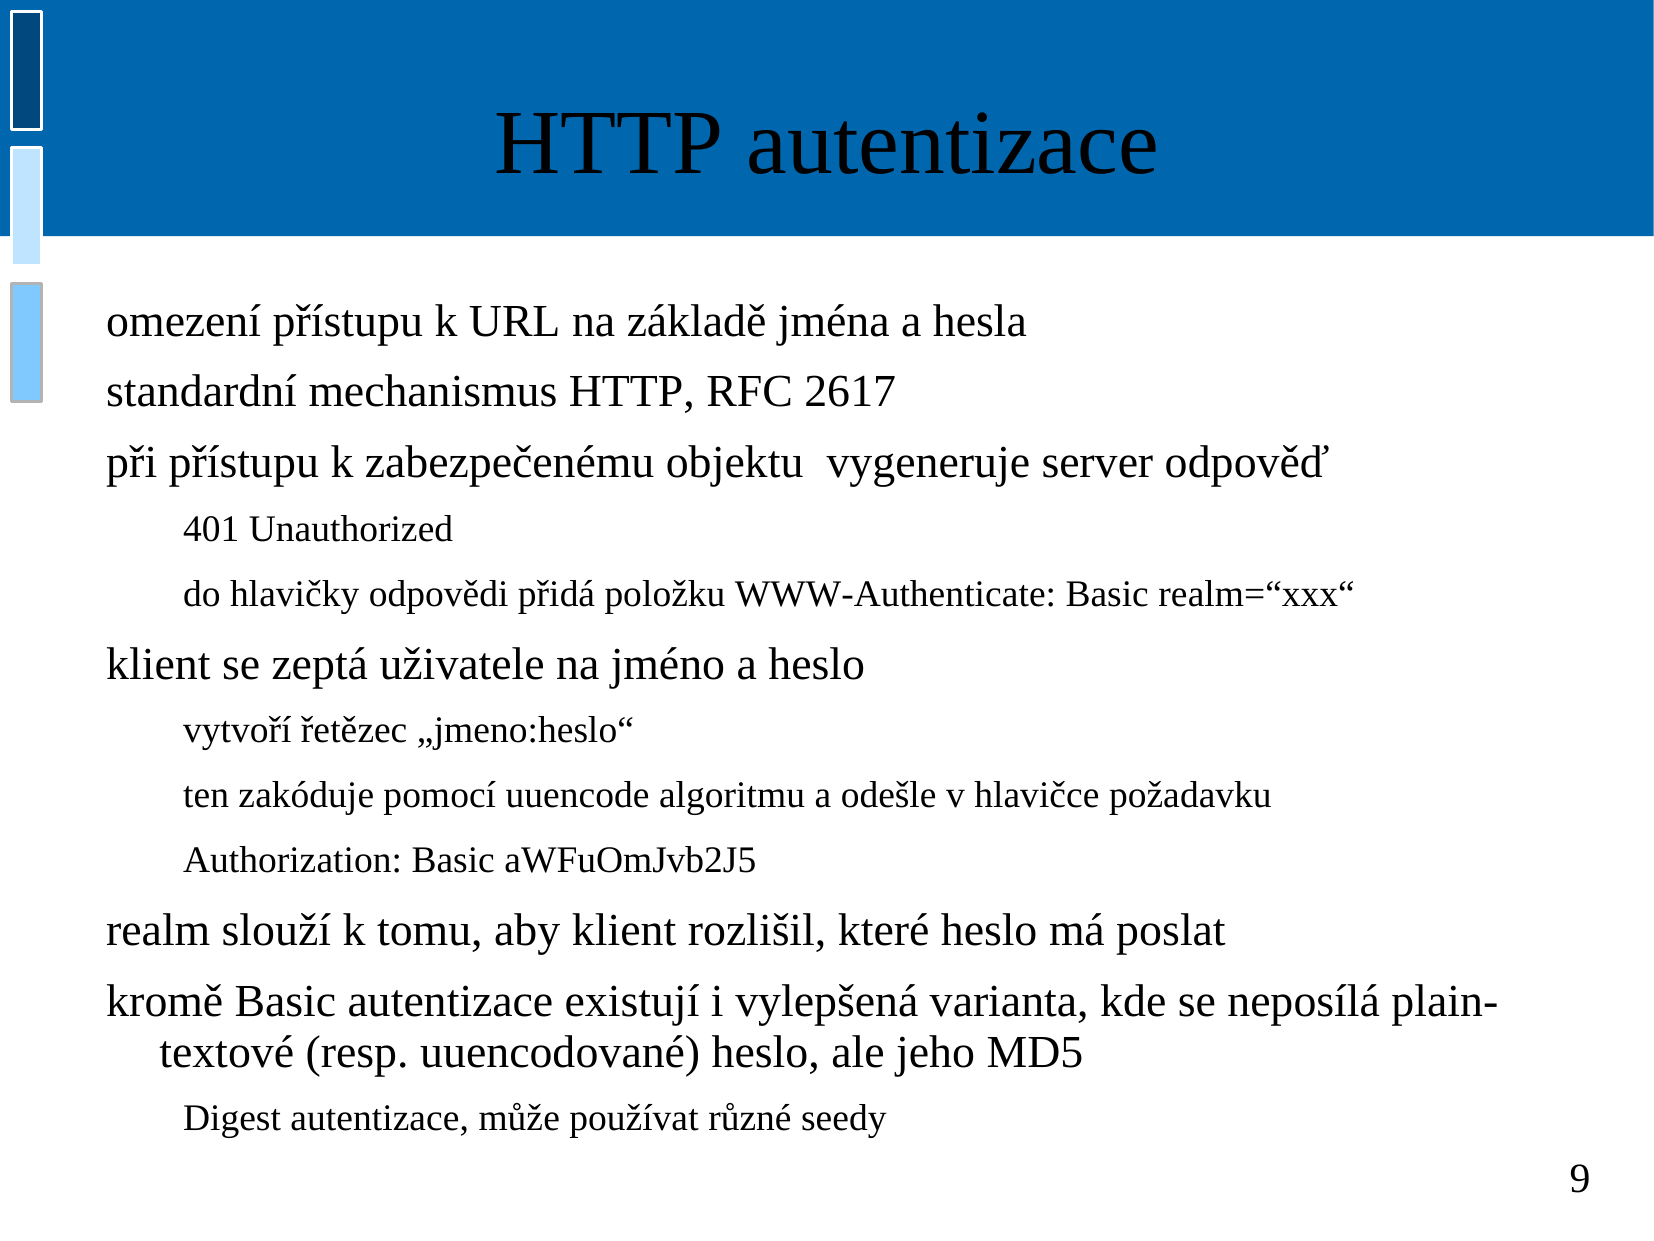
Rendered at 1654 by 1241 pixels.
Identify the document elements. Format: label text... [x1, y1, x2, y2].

title HTTP autentizace [121, 49, 1534, 237]
list omezení přístupu k URL na základě jména a hesla standardní mechanismus HTTP, RFC 2617 při přístupu k zabezpečenému objektu vygeneruje server odpověď 401 Unauthorized do hlavičky odpovědi přidá položku WWW-Authenticate: Basic realm=“xxx“ klient se zeptá uživatele na jméno a heslo vytvoří řetězec „jmeno:heslo“ ten zakóduje pomocí uuencode algoritmu a odešle v hlavičce požadavku Authorization: Basic aWFuOmJvb2J5 realm slouží k tomu, aby klient rozlišil, které heslo má poslat kromě Basic autentizace existují i vylepšená varianta, kde se neposílá plain-textové (resp. uuencodované) heslo, ale jeho MD5 Digest autentizace, může používat různé seedy [88, 295, 1595, 1184]
